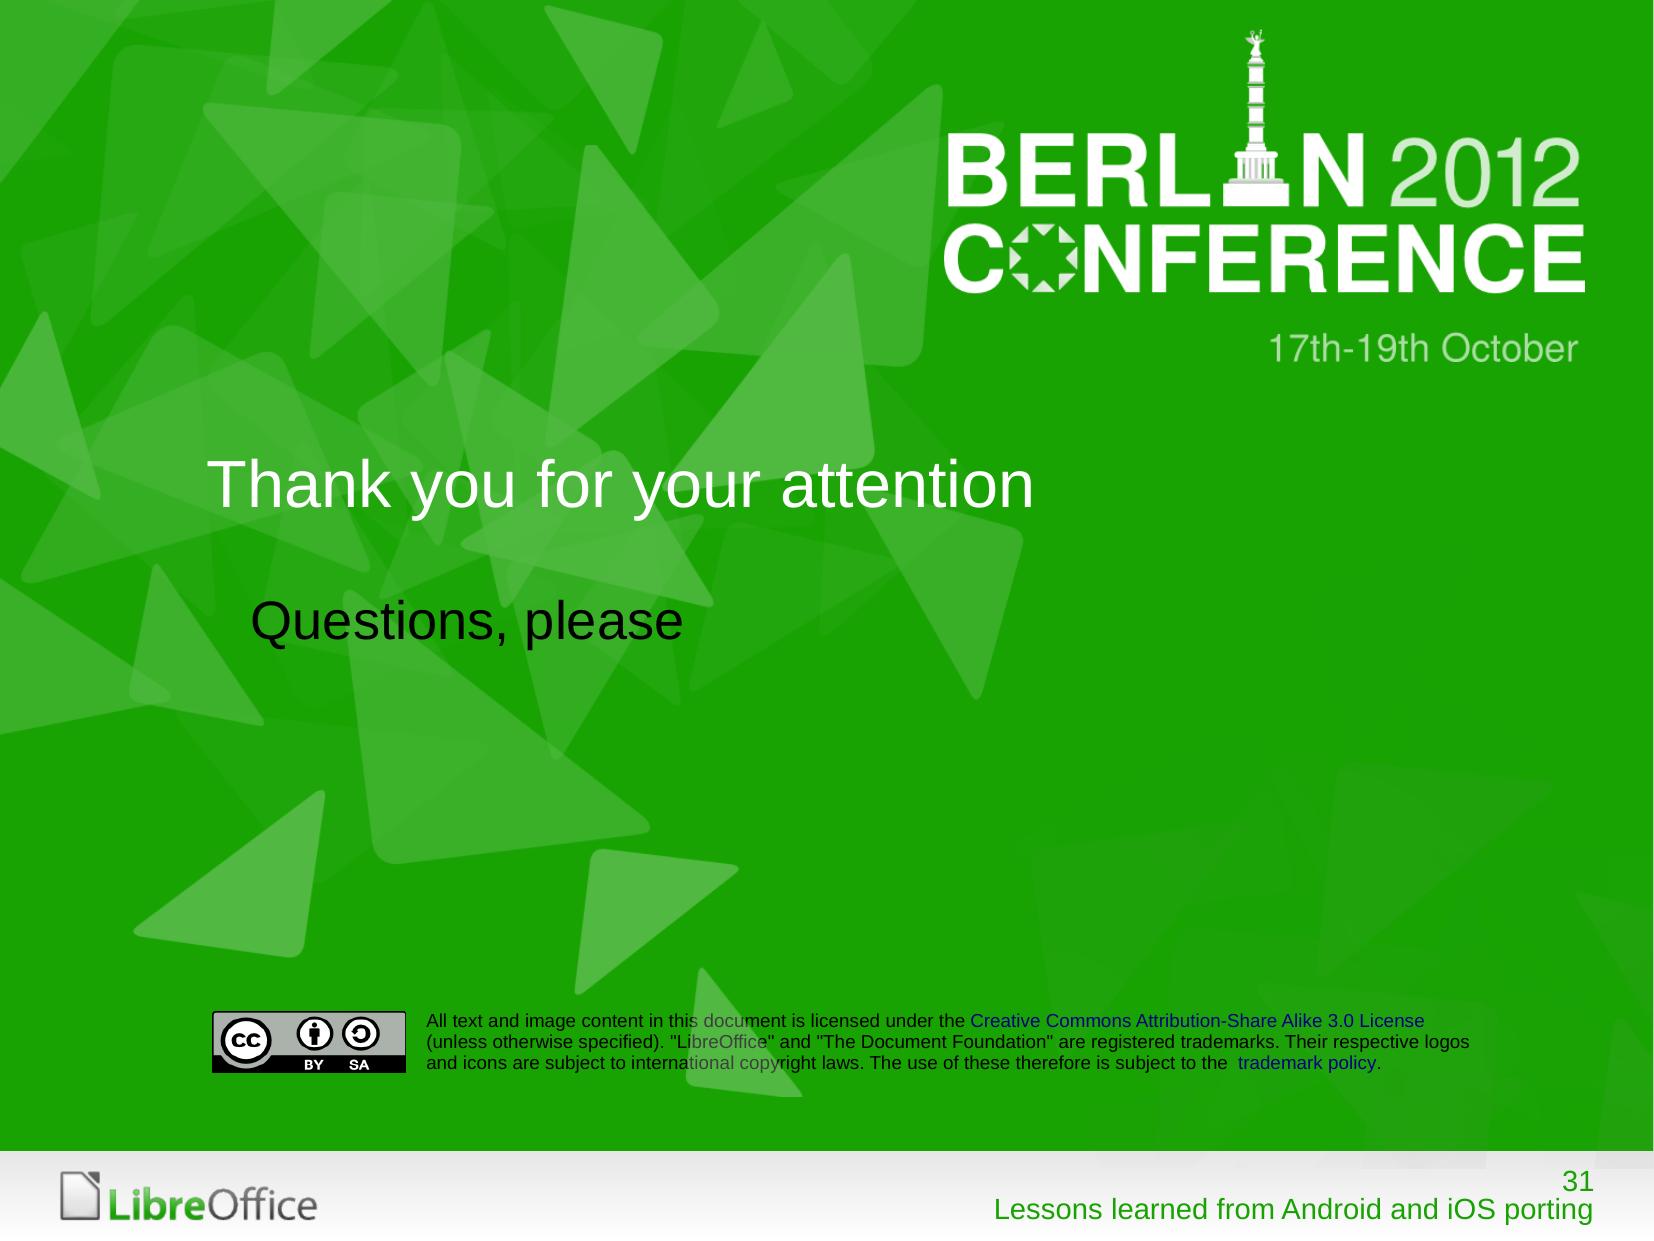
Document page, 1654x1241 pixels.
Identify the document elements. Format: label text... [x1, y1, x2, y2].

picture [0, 0, 1654, 1169]
title Thank you for your attention [206, 395, 1477, 573]
list Questions, please [206, 590, 1477, 945]
picture [41, 1152, 337, 1240]
